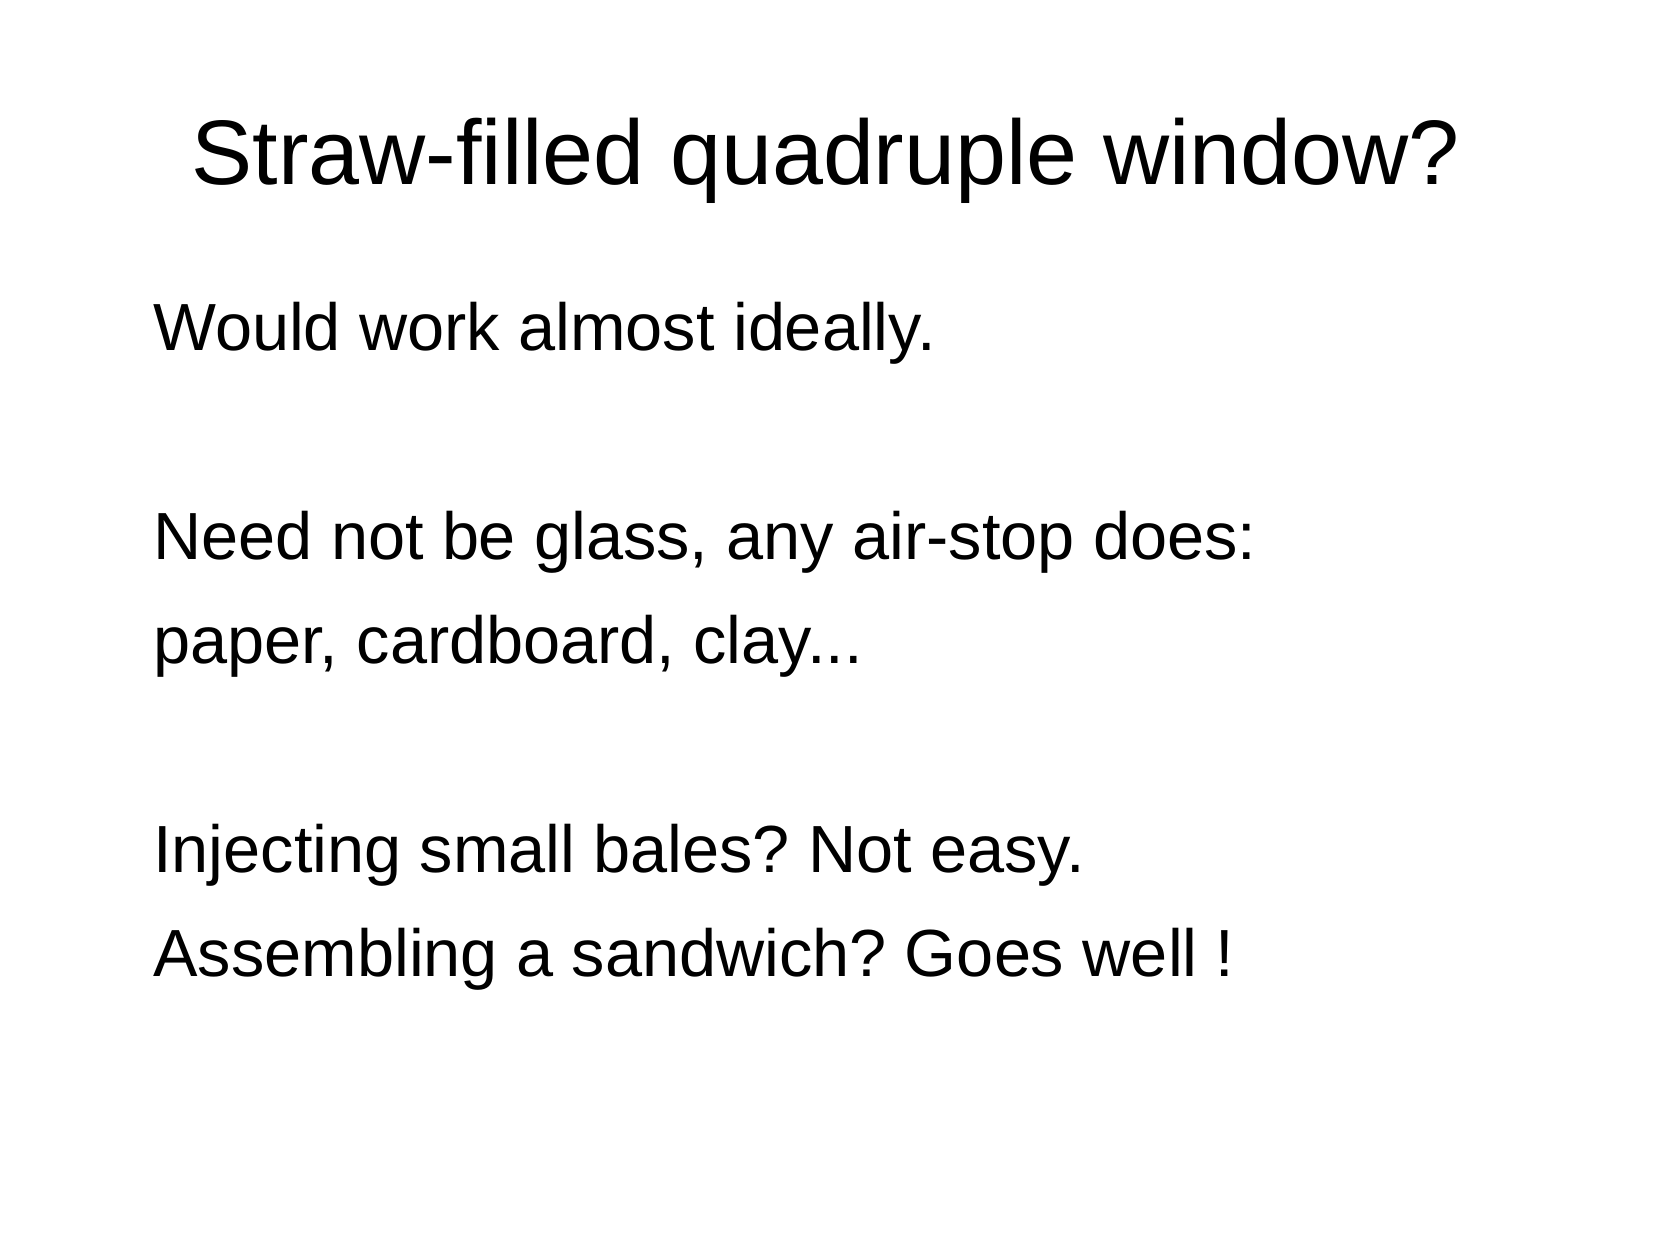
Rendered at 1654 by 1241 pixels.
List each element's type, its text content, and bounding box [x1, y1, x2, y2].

list Would work almost ideally. Need not be glass, any air-stop does: paper, cardboard, clay... Injecting small bales? Not easy. Assembling a sandwich? Goes well ! [82, 290, 1571, 1109]
title Straw-filled quadruple window? [82, 49, 1571, 257]
